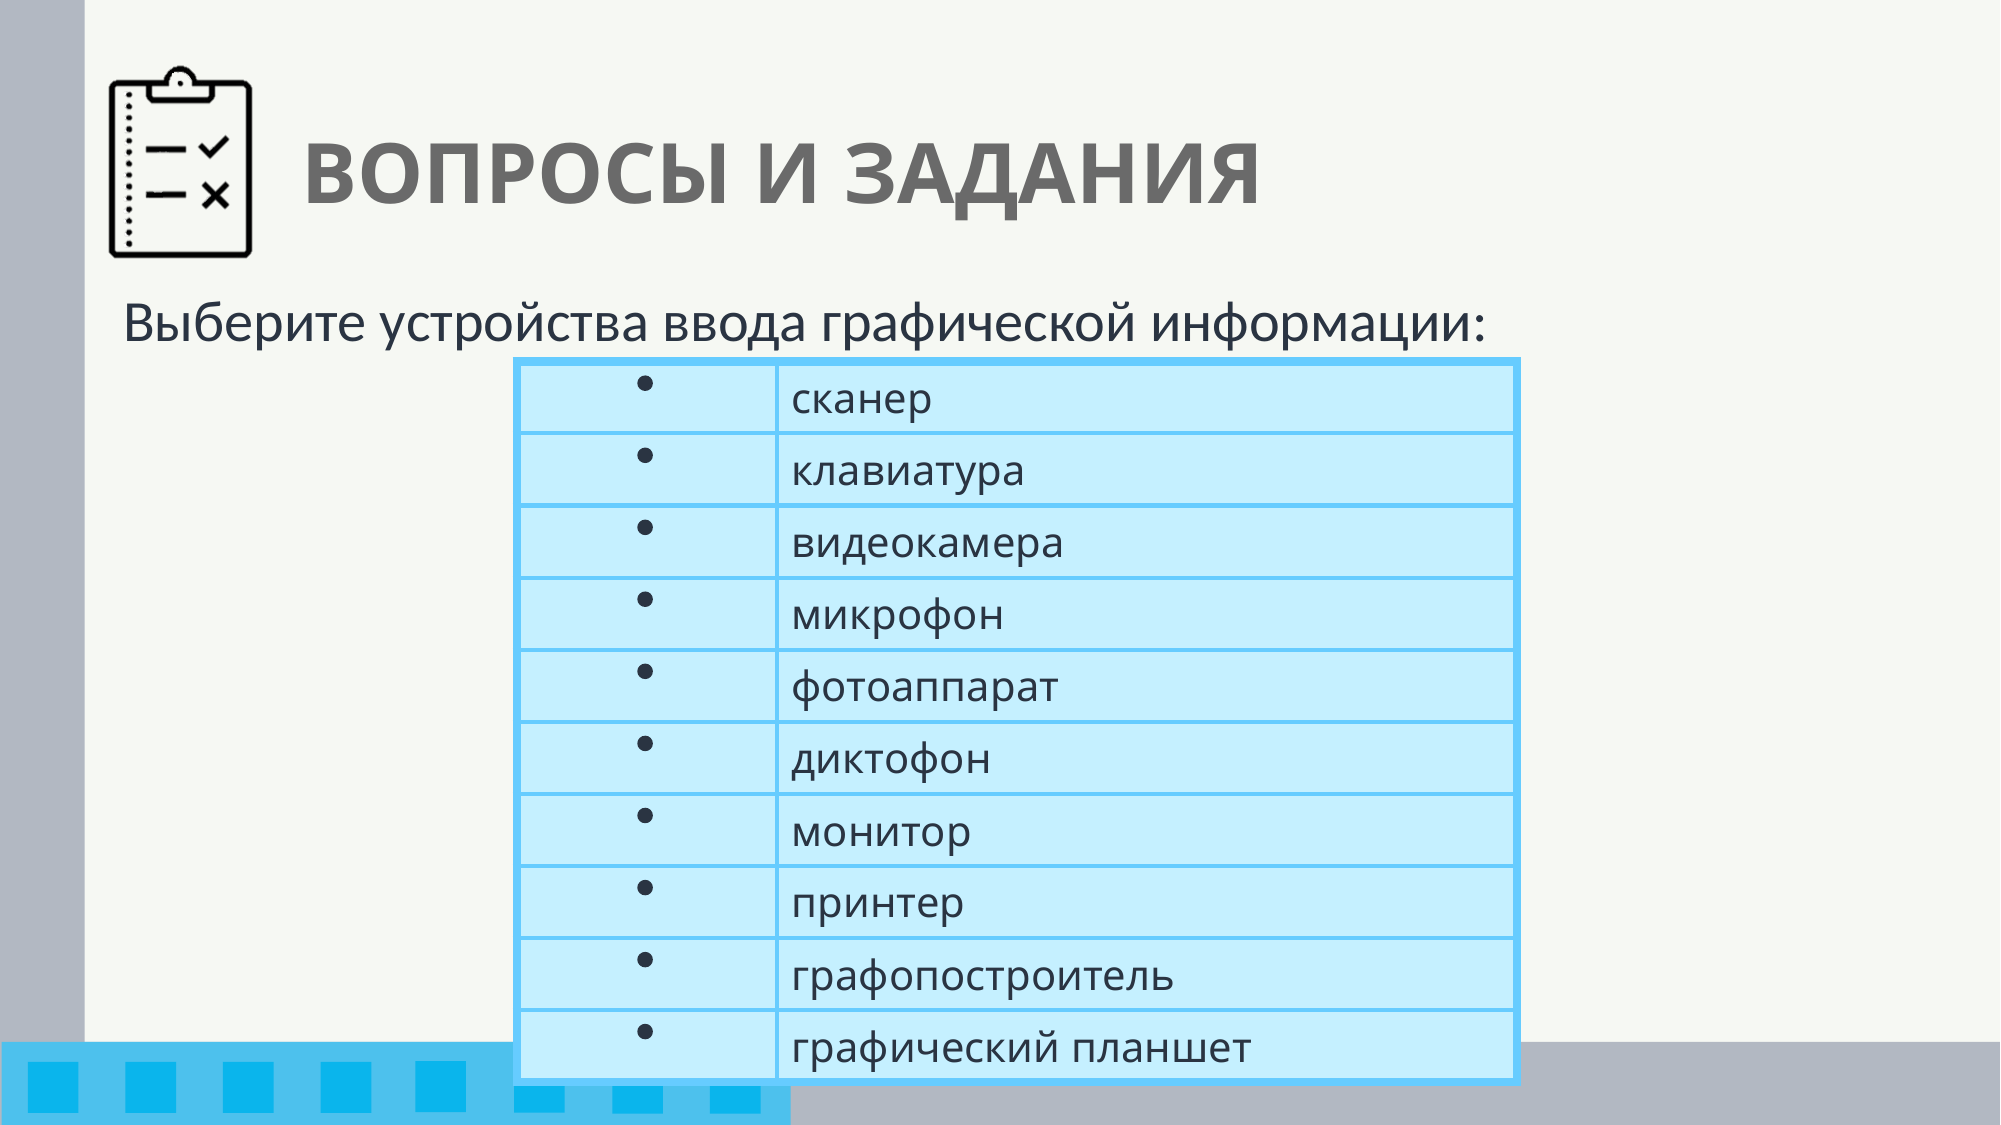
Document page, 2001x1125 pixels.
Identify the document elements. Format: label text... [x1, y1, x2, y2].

table_cell  [521, 796, 775, 864]
table_cell  [521, 435, 775, 503]
table_cell  [521, 652, 775, 720]
table_cell клавиатура [779, 435, 1513, 503]
table_cell видеокамера [779, 508, 1513, 576]
table_cell принтер [779, 868, 1513, 936]
list Выберите устройства ввода графической информации: [108, 283, 1890, 465]
table_cell графопостроитель [779, 940, 1513, 1008]
table_cell  [521, 724, 775, 792]
table_cell  [521, 868, 775, 936]
table_cell  [521, 1012, 775, 1078]
table_header  [521, 366, 775, 431]
table_cell  [521, 580, 775, 648]
table_header сканер [779, 366, 1513, 431]
table_cell диктофон [779, 724, 1513, 792]
table_cell  [521, 508, 775, 576]
picture [85, 54, 286, 286]
table_cell графический планшет [779, 1012, 1513, 1078]
table_cell фотоаппарат [779, 652, 1513, 720]
table_cell монитор [779, 796, 1513, 864]
table_cell микрофон [779, 580, 1513, 648]
table_cell  [521, 940, 775, 1008]
title ВОПРОСЫ И ЗАДАНИЯ [285, 67, 1892, 286]
